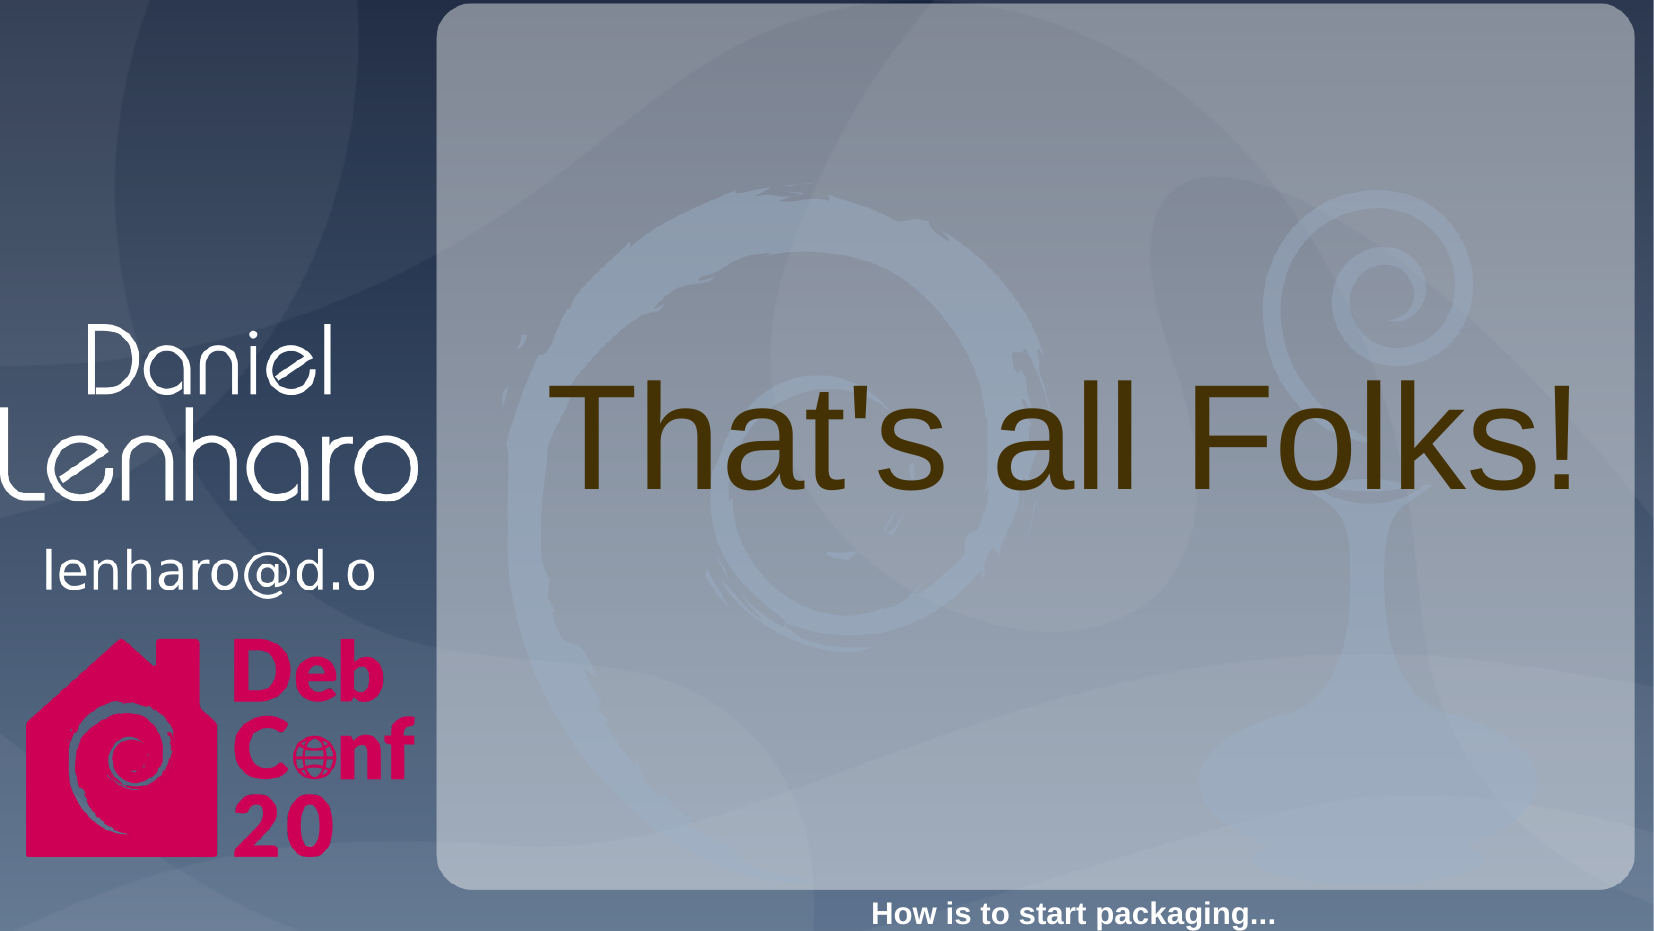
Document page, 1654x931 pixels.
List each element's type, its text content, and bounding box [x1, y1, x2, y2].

text_box How is to start packaging... [856, 889, 1300, 931]
picture [0, 0, 1654, 931]
text_box That's all Folks! [531, 295, 1654, 931]
